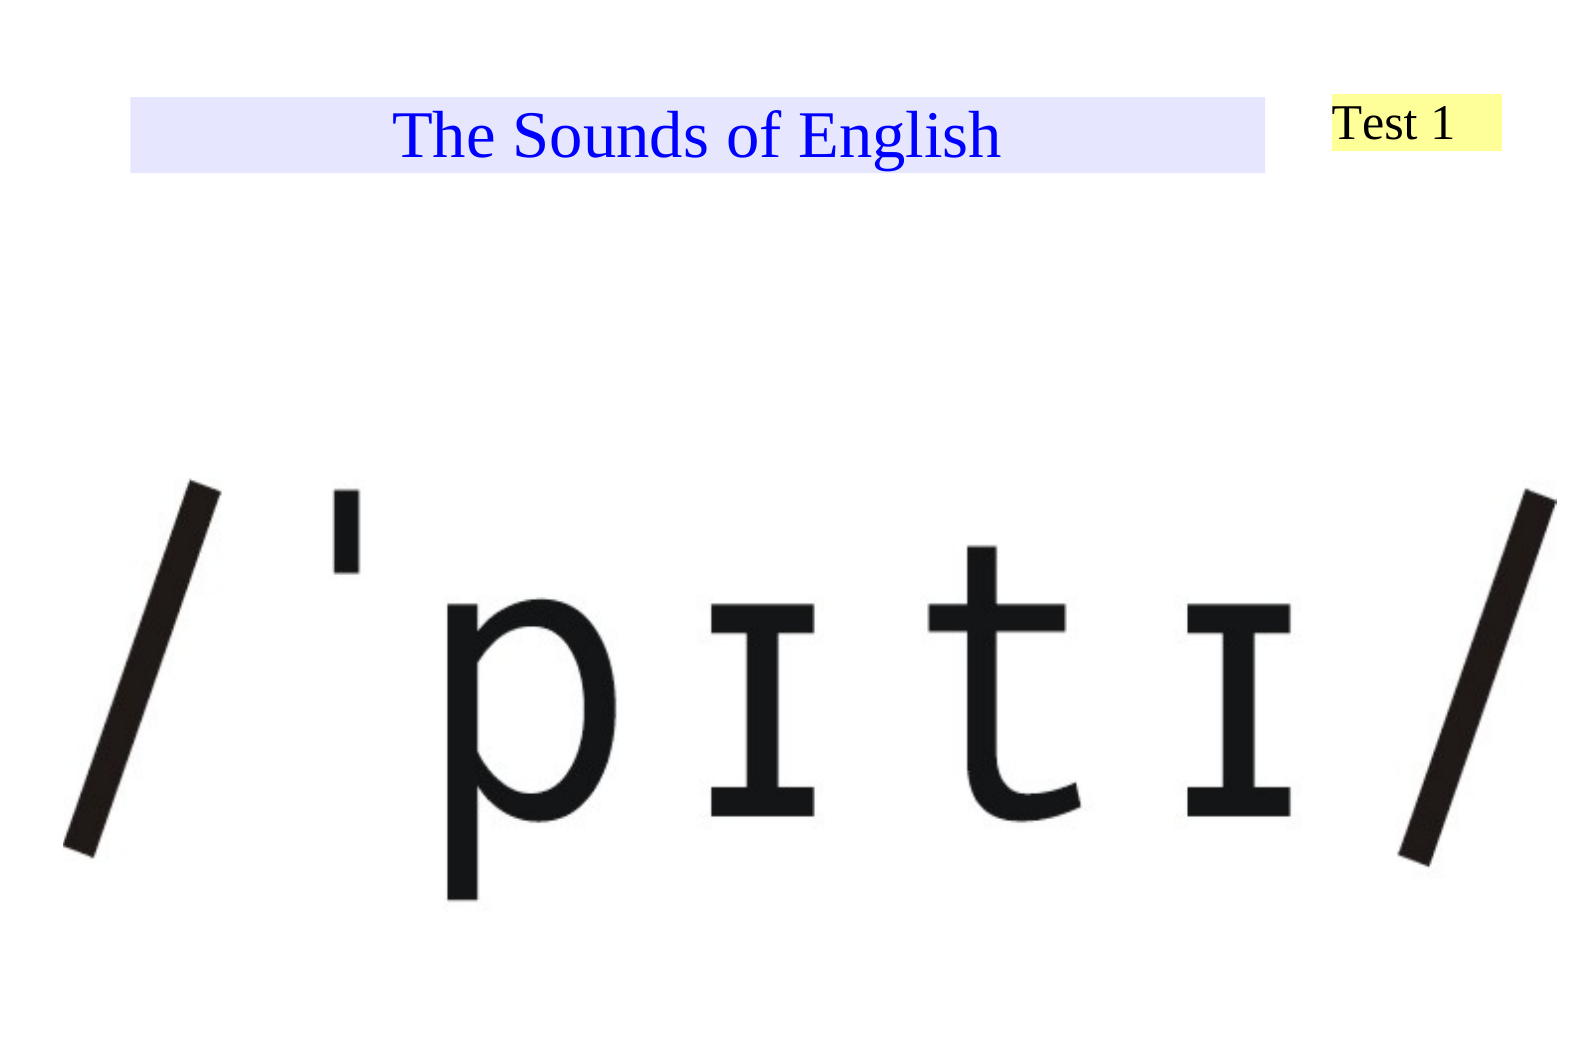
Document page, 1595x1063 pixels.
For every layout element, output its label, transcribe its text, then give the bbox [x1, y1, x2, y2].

picture [63, 429, 1557, 942]
text_box The Sounds of English [130, 97, 1266, 174]
text_box Test 1 [1331, 94, 1502, 152]
